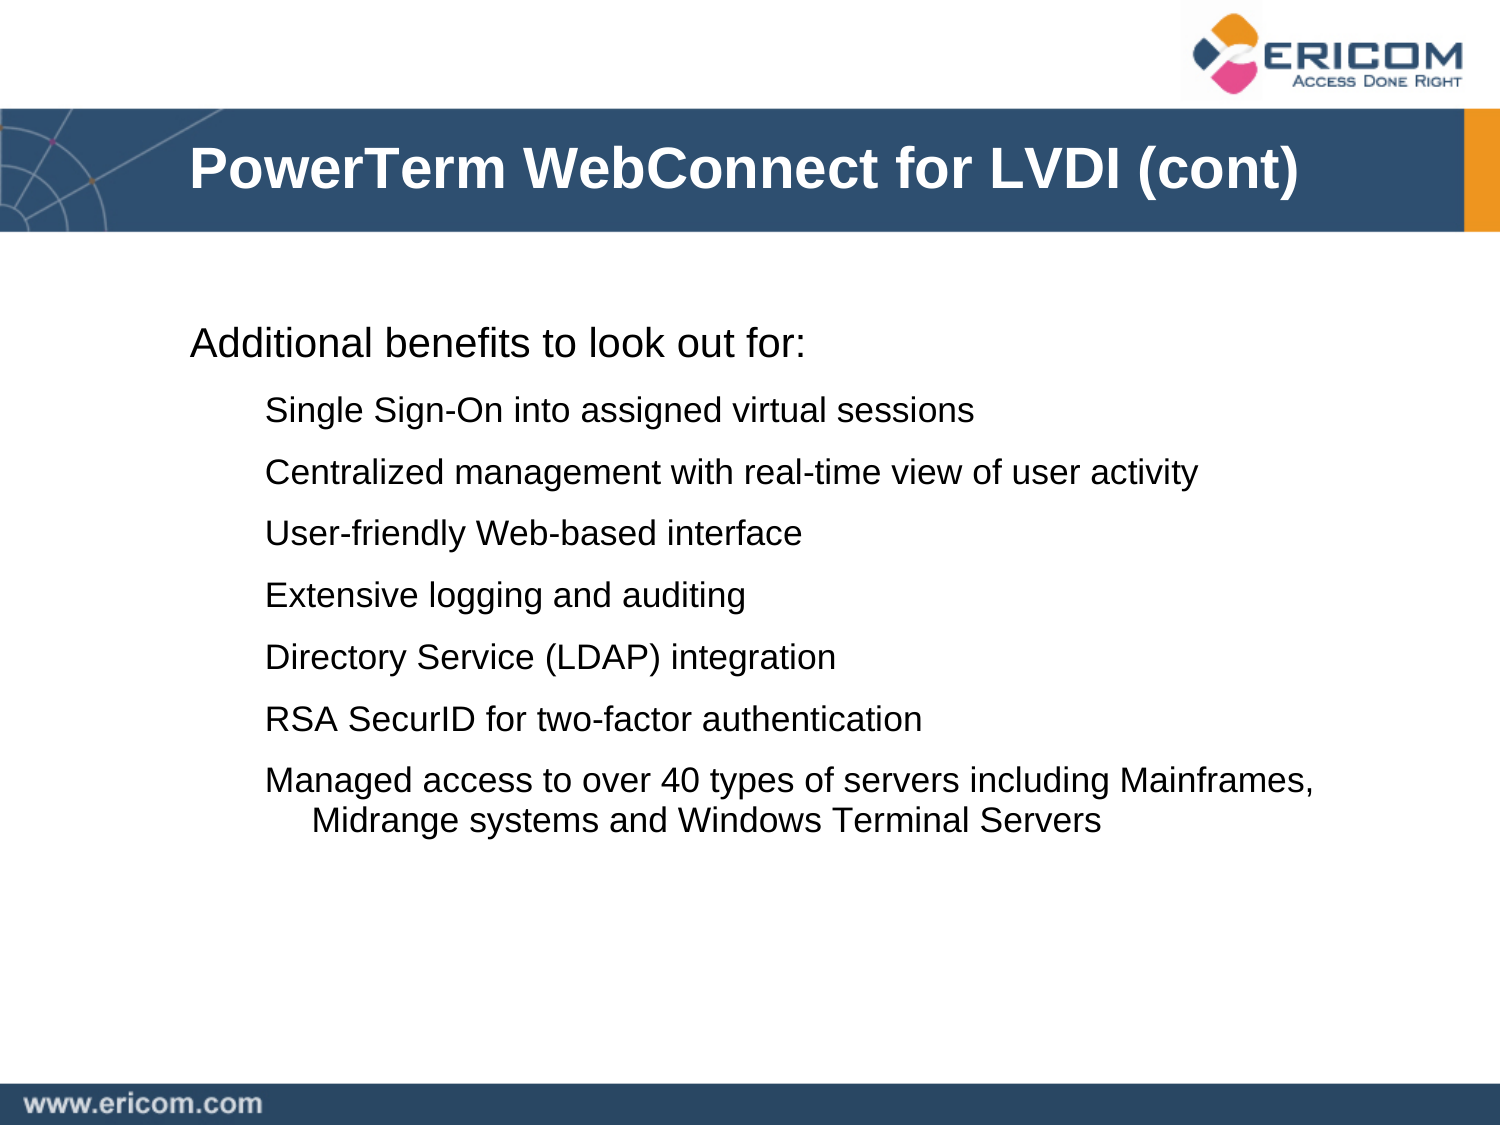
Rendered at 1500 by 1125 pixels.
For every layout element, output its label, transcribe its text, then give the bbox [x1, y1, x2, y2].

picture [0, 0, 1500, 1125]
list Additional benefits to look out for: Single Sign-On into assigned virtual sessions Centralized management with real-time view of user activity User-friendly Web-based interface Extensive logging and auditing Directory Service (LDAP) integration RSA SecurID for two-factor authentication Managed access to over 40 types of servers including Mainframes, Midrange systems and Windows Terminal Servers [174, 312, 1438, 988]
title PowerTerm WebConnect for LVDI (cont) [174, 74, 1438, 263]
